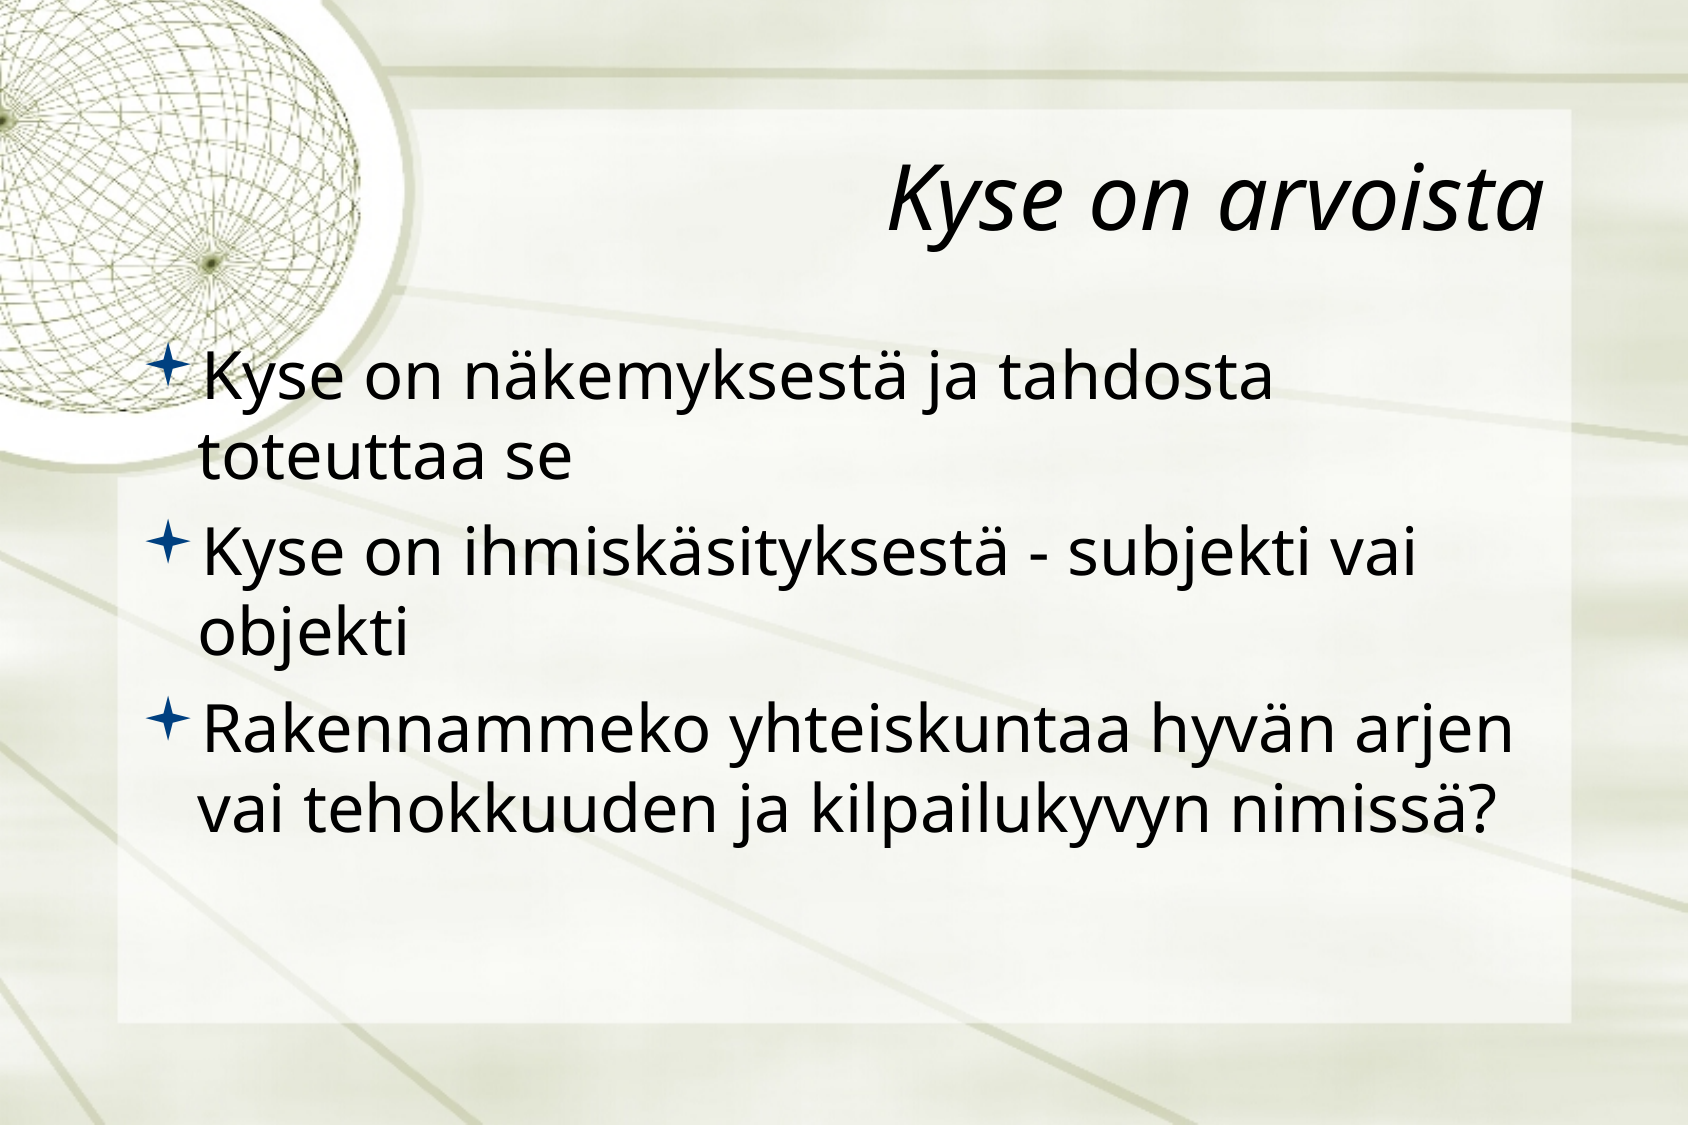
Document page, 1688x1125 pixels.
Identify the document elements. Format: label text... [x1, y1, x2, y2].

picture [0, 0, 1688, 1125]
list Kyse on näkemyksestä ja tahdosta toteuttaa se Kyse on ihmiskäsityksestä - subjekti vai objekti Rakennammeko yhteiskuntaa hyvän arjen vai tehokkuuden ja kilpailukyvyn nimissä? [126, 324, 1561, 1001]
title Kyse on arvoista [126, 99, 1561, 288]
